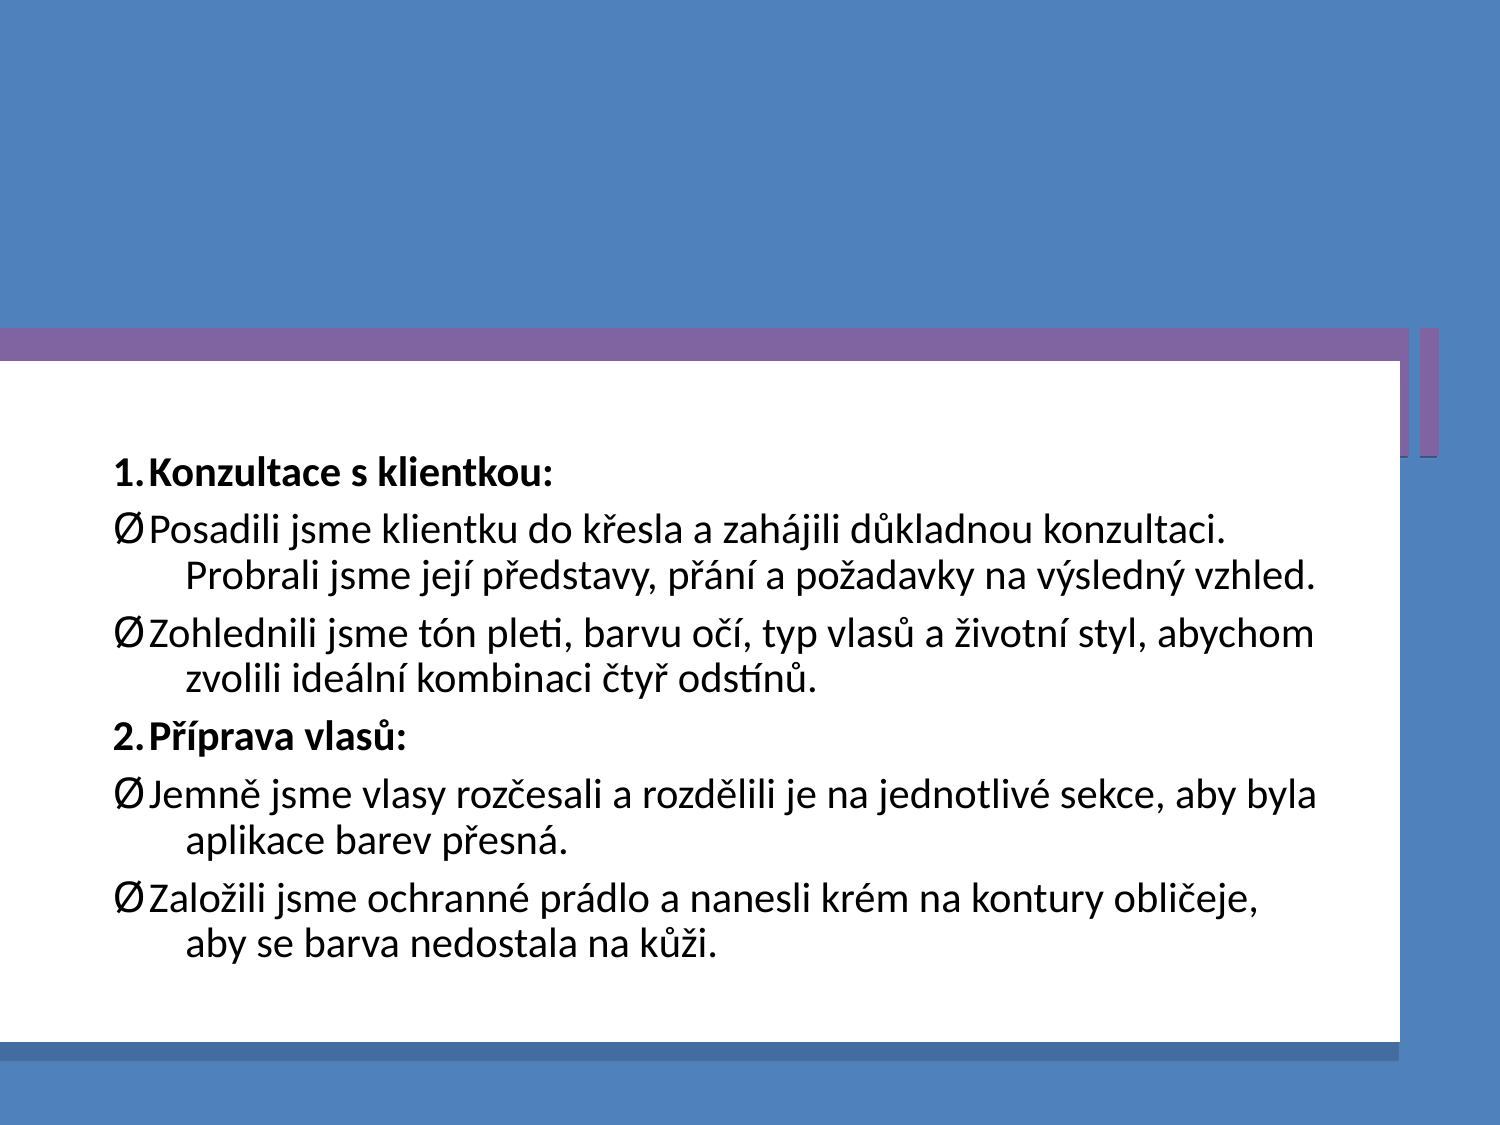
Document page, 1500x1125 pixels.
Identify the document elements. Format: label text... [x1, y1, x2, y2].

list Konzultace s klientkou: Posadili jsme klientku do křesla a zahájili důkladnou konzultaci. Probrali jsme její představy, přání a požadavky na výsledný vzhled. Zohlednili jsme tón pleti, barvu očí, typ vlasů a životní styl, abychom zvolili ideální kombinaci čtyř odstínů. Příprava vlasů: Jemně jsme vlasy rozčesali a rozdělili je na jednotlivé sekce, aby byla aplikace barev přesná. Založili jsme ochranné prádlo a nanesli krém na kontury obličeje, aby se barva nedostala na kůži. [97, 426, 1346, 991]
text_box [0, 0, 1500, 1125]
